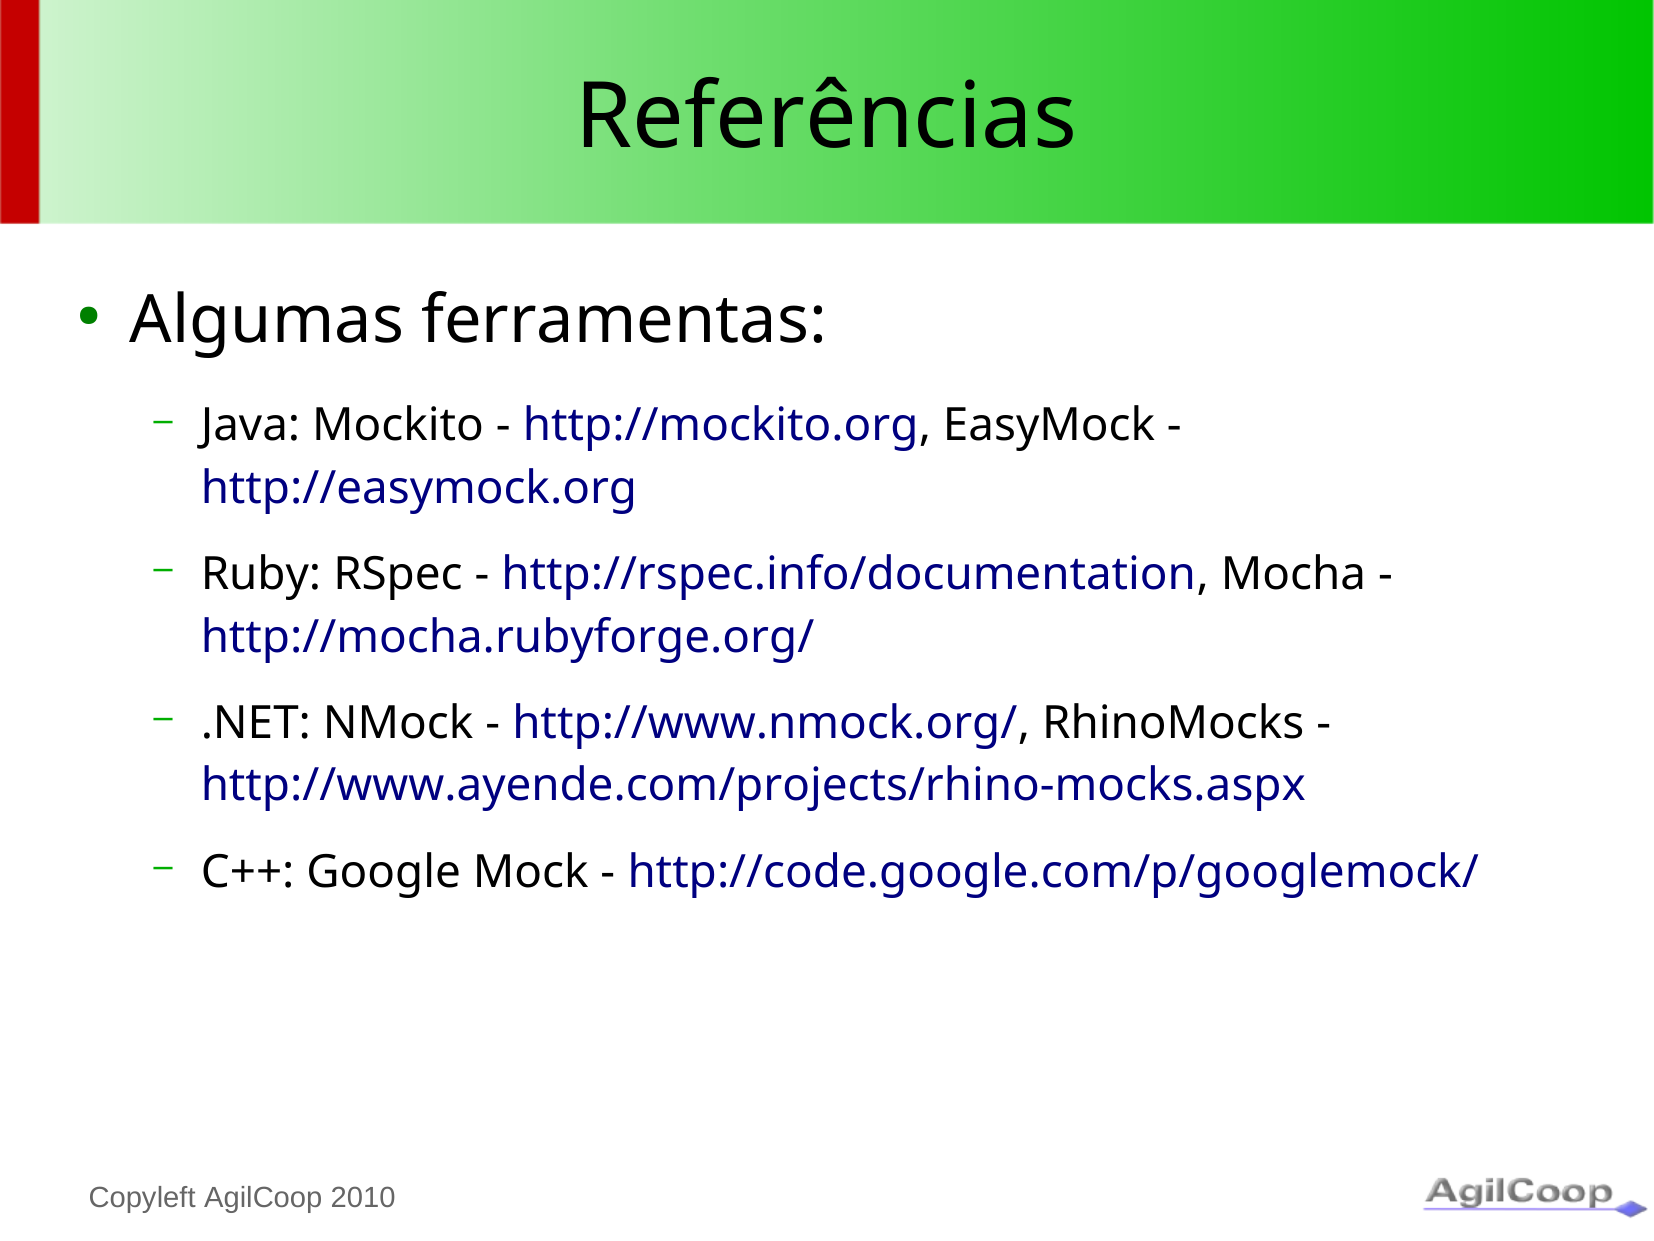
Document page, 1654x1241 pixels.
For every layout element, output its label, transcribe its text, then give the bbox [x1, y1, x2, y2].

picture [0, 0, 1654, 1241]
title Referências [82, 15, 1571, 208]
list Algumas ferramentas: Java: Mockito - http://mockito.org, EasyMock - http://easymock.org Ruby: RSpec - http://rspec.info/documentation, Mocha - http://mocha.rubyforge.org/ .NET: NMock - http://www.nmock.org/, RhinoMocks - http://www.ayende.com/projects/rhino-mocks.aspx C++: Google Mock - http://code.google.com/p/googlemock/ [59, 271, 1607, 1108]
